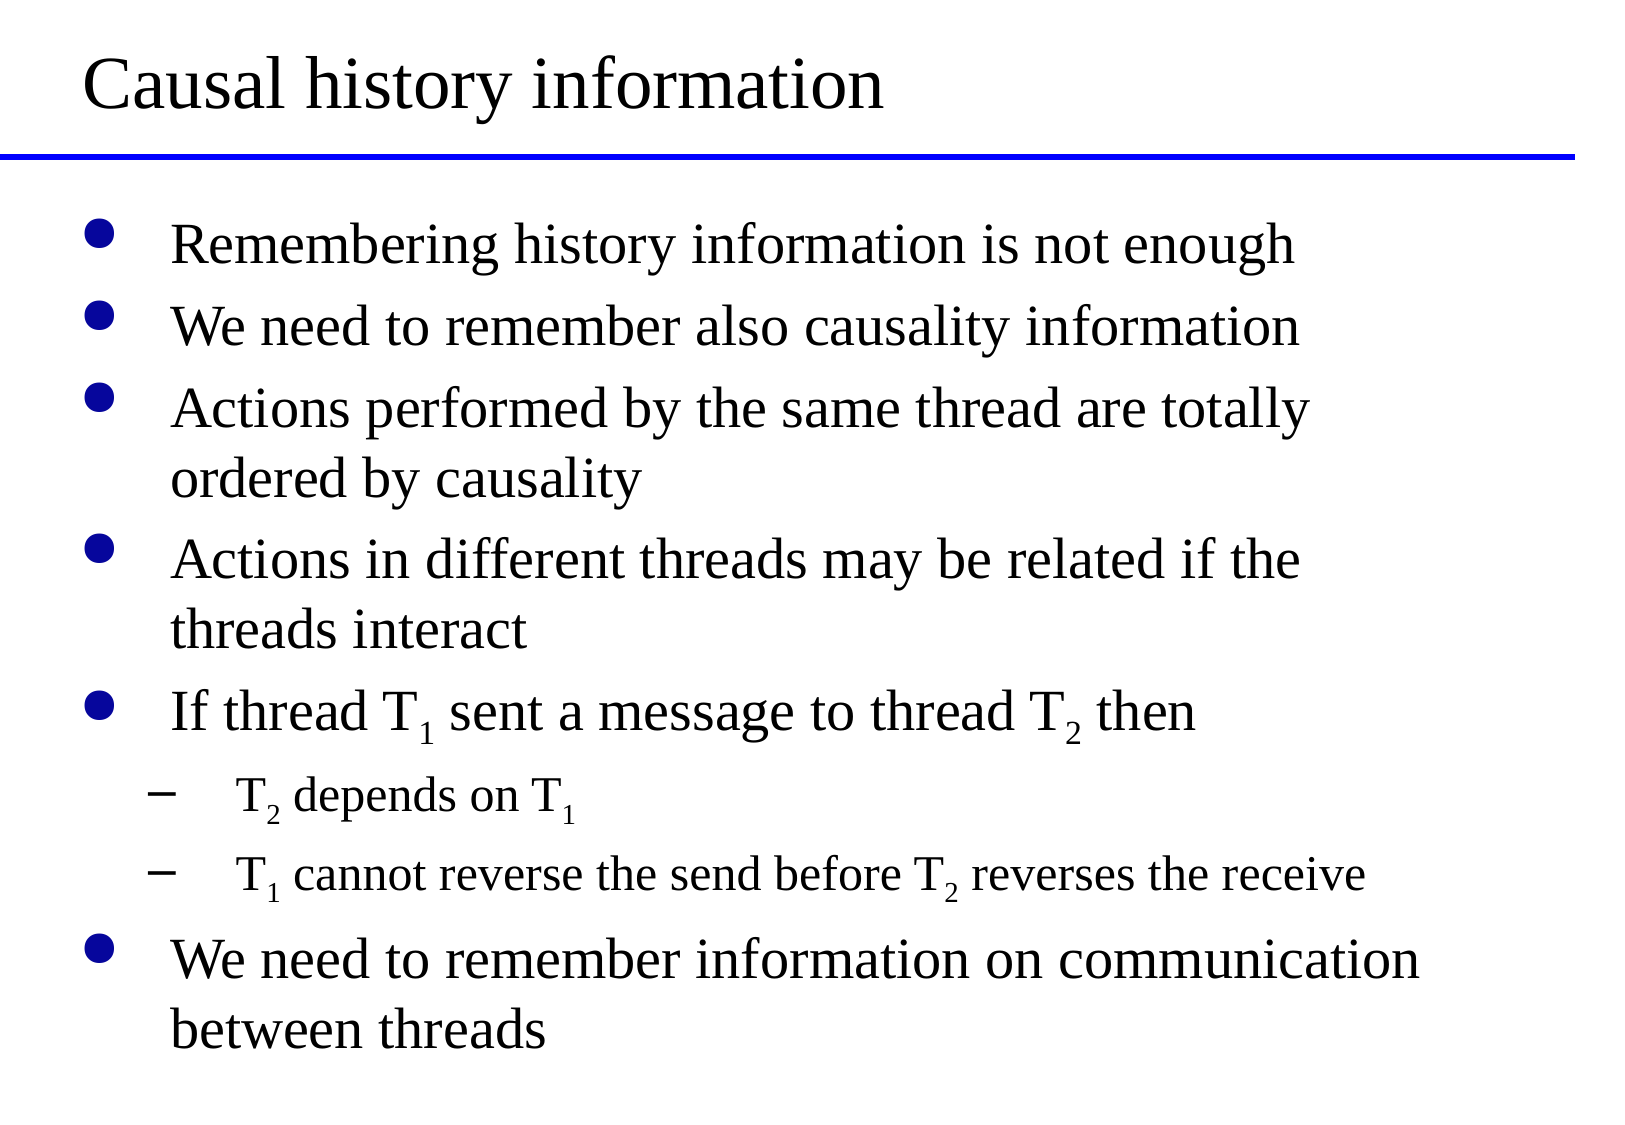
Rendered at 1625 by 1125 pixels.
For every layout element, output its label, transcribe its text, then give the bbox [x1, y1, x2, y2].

title Causal history information [67, 27, 1544, 131]
list Remembering history information is not enough We need to remember also causality information Actions performed by the same thread are totally ordered by causality Actions in different threads may be related if the threads interact If thread T1 sent a message to thread T2 then T2 depends on T1 T1 cannot reverse the send before T2 reverses the receive We need to remember information on communication between threads [67, 198, 1478, 1061]
